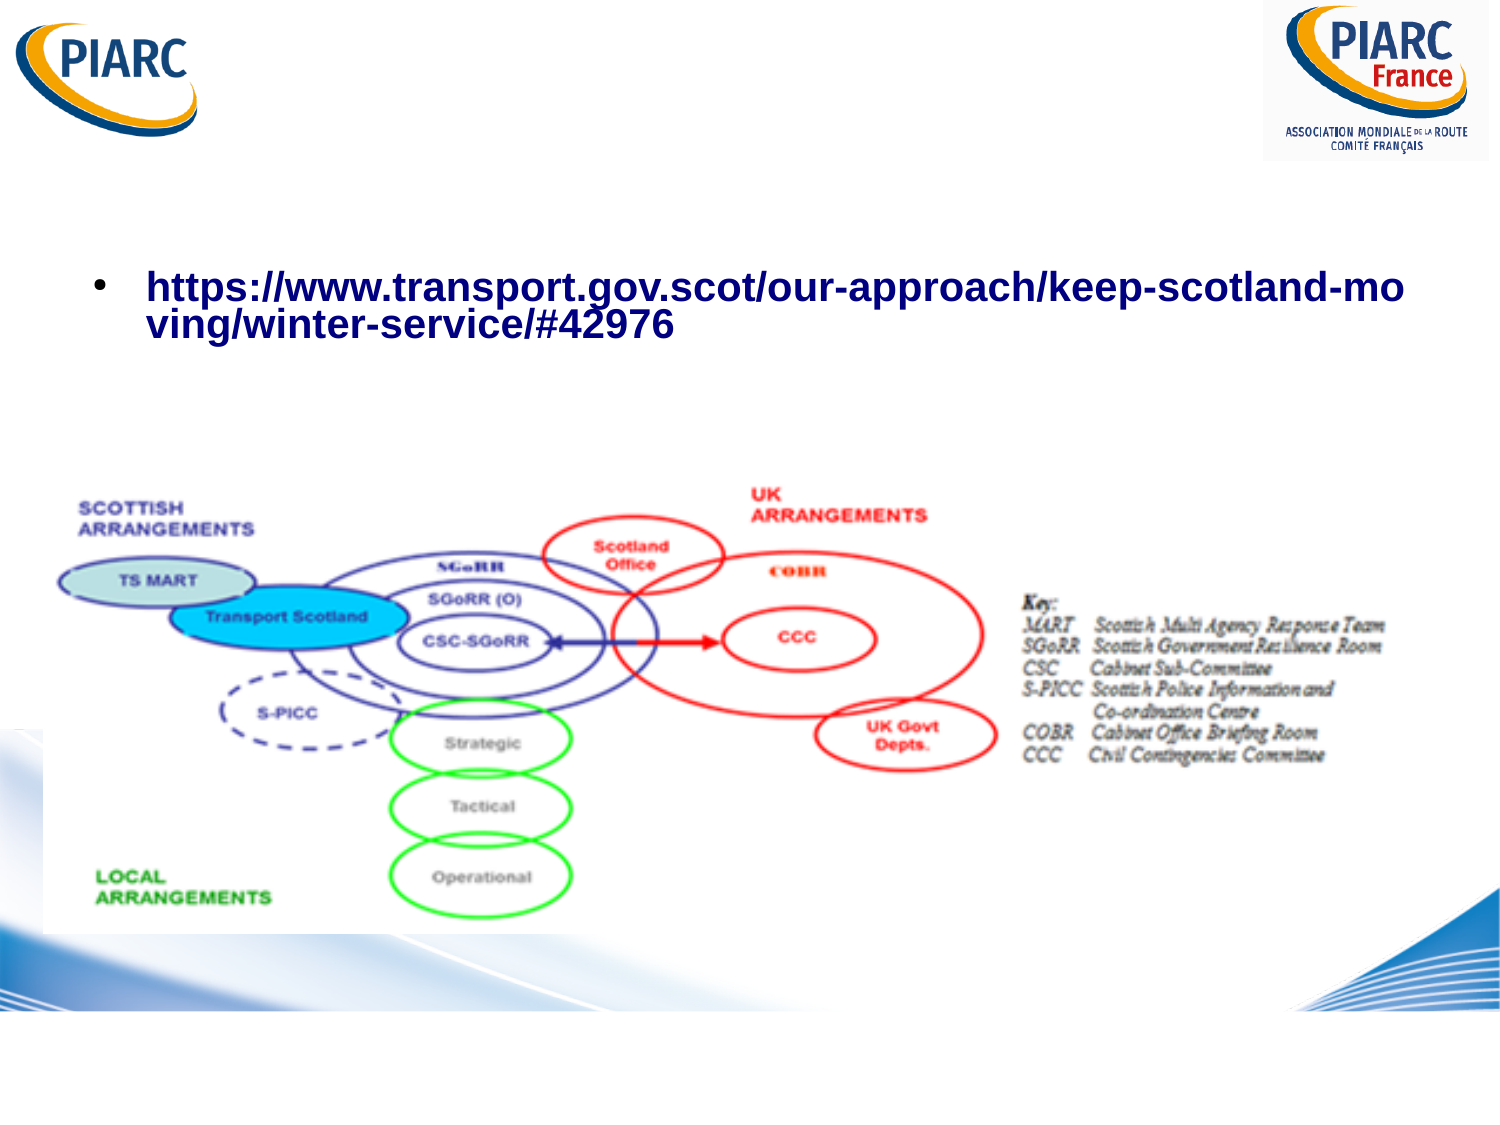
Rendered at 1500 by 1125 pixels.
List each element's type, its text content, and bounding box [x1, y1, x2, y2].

picture [0, 0, 237, 184]
list https://www.transport.gov.scot/our-approach/keep-scotland-moving/winter-service/#42976 [75, 263, 1425, 916]
picture [1263, 0, 1489, 161]
picture [0, 481, 1500, 1011]
